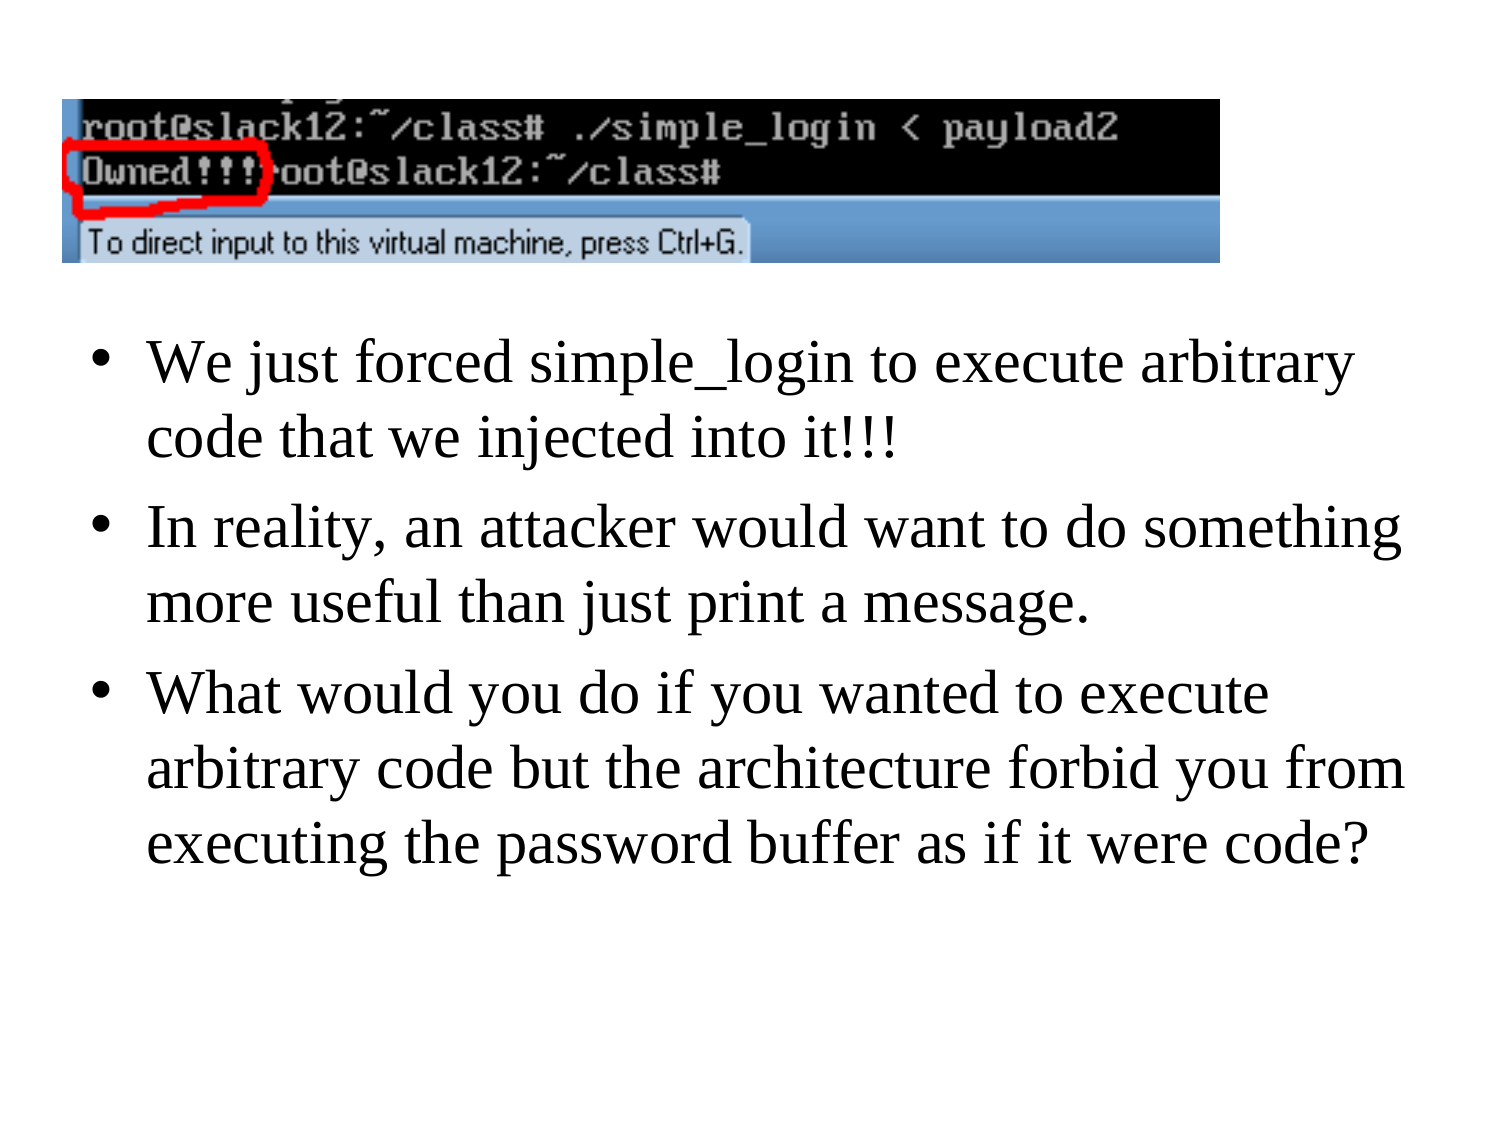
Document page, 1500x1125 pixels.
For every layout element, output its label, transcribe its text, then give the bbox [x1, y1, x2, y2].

picture [62, 99, 1220, 263]
list We just forced simple_login to execute arbitrary code that we injected into it!!! In reality, an attacker would want to do something more useful than just print a message. What would you do if you wanted to execute arbitrary code but the architecture forbid you from executing the password buffer as if it were code? [75, 312, 1426, 1005]
